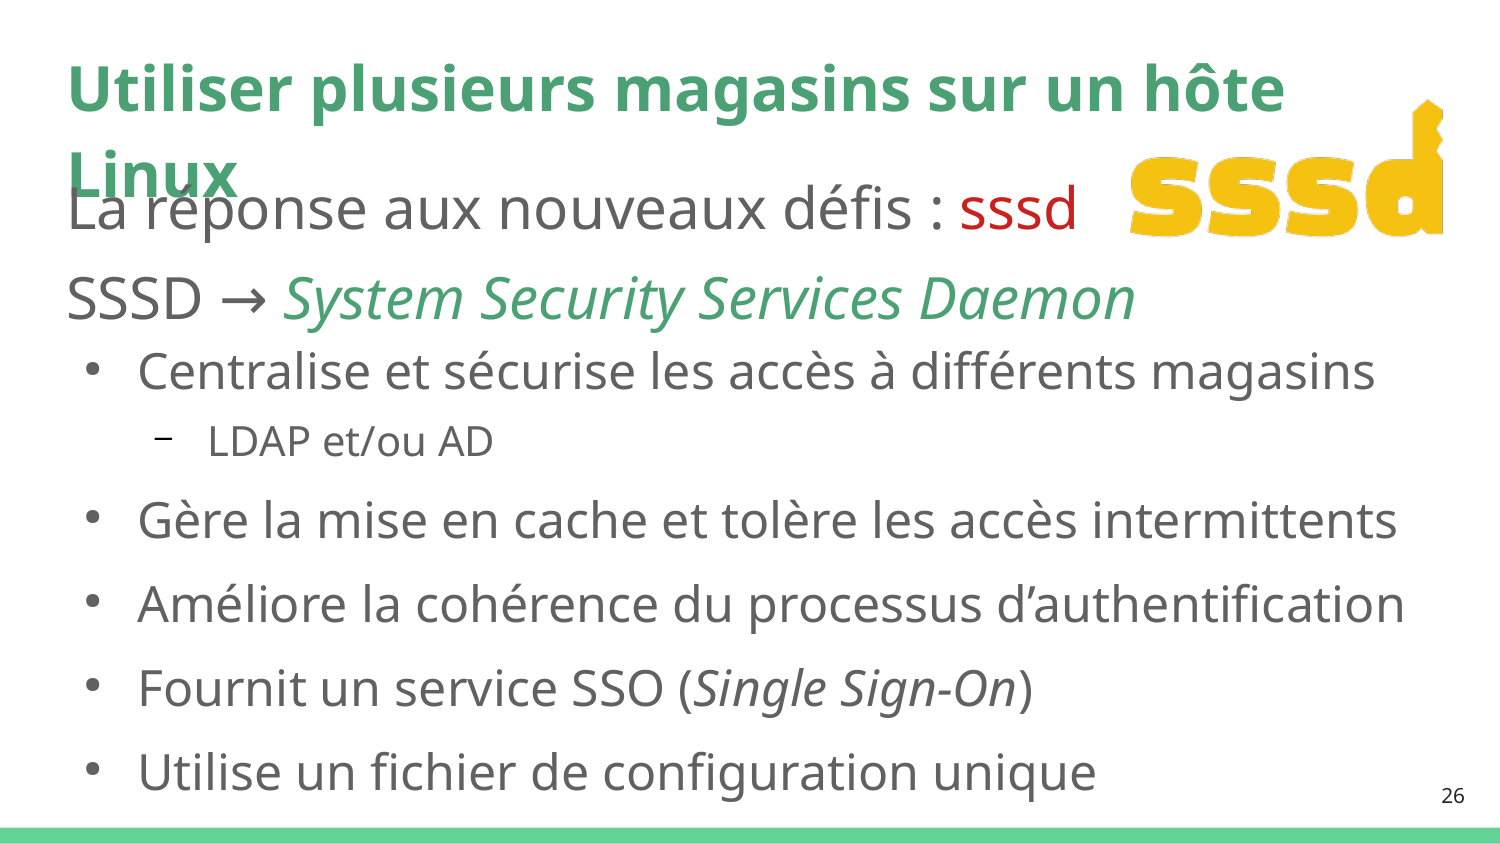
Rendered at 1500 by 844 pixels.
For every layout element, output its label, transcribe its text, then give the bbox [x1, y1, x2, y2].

picture [1122, 88, 1451, 248]
title Utiliser plusieurs magasins sur un hôte Linux [51, 23, 1477, 117]
slide_number <numéro> [1389, 764, 1480, 830]
list La réponse aux nouveaux défis : sssd SSSD → System Security Services Daemon Centralise et sécurise les accès à différents magasins LDAP et/ou AD Gère la mise en cache et tolère les accès intermittents Améliore la cohérence du processus d’authentification Fournit un service SSO (Single Sign-On) Utilise un fichier de configuration unique [51, 144, 1449, 812]
